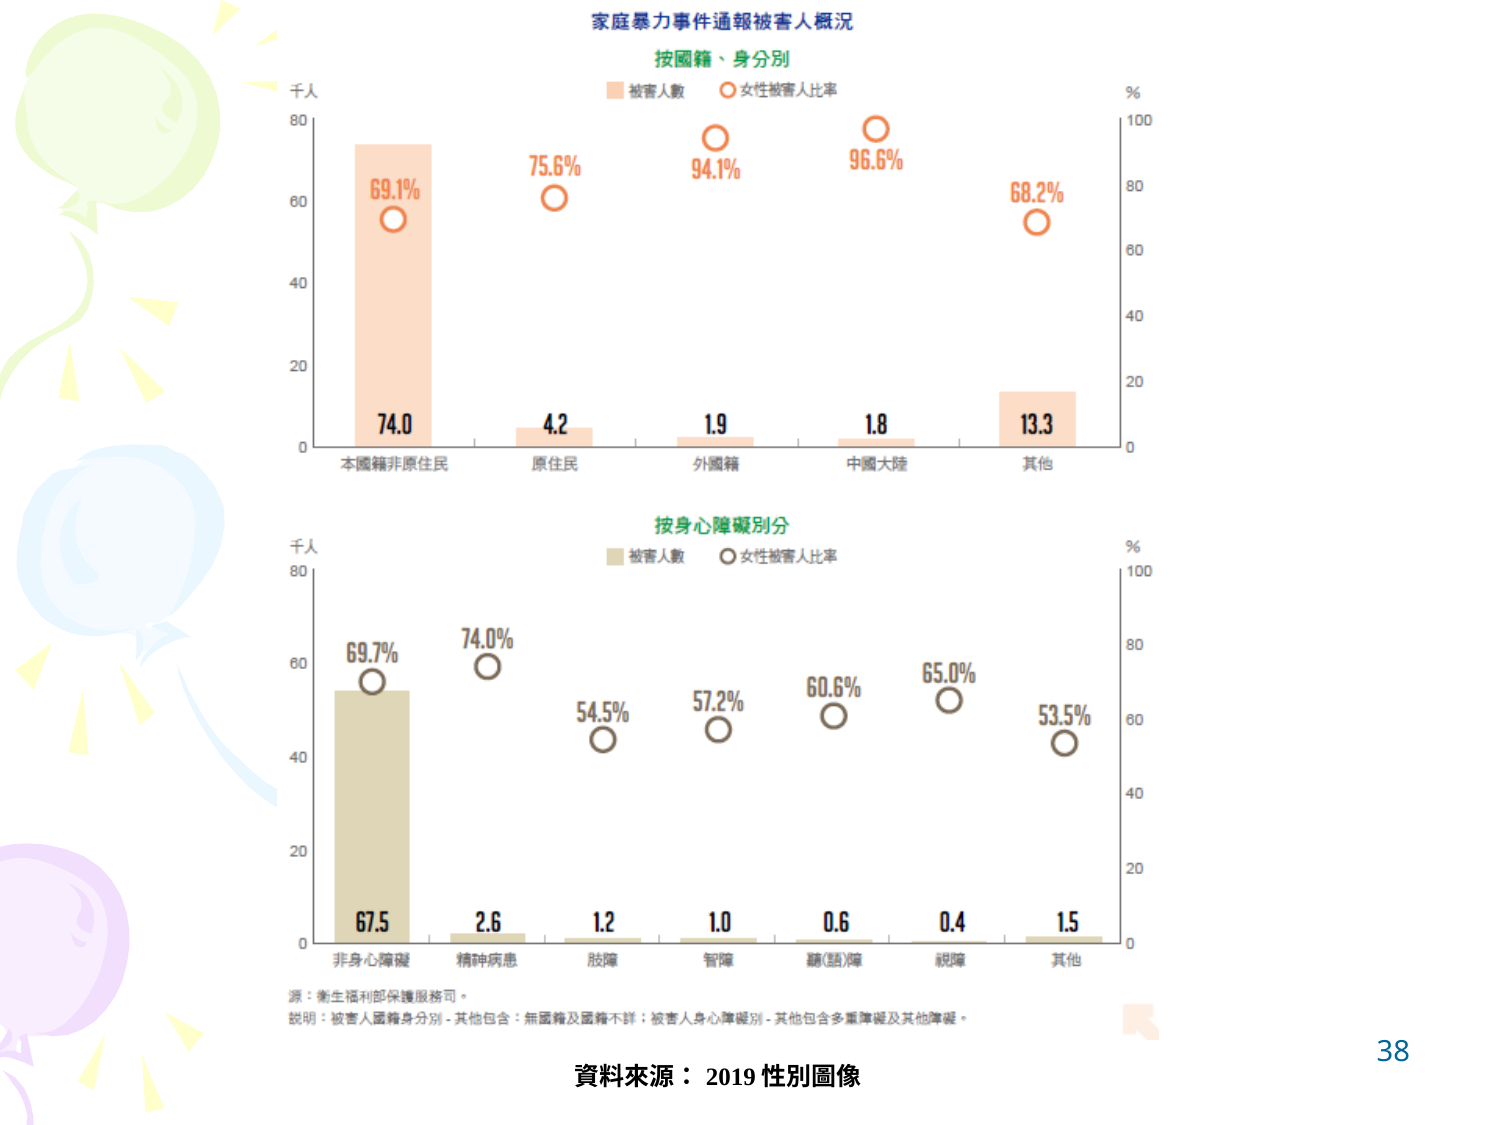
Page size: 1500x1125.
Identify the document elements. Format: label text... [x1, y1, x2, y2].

text_box 資料來源：2019性別圖像 [363, 1052, 1073, 1099]
picture [277, 0, 1159, 1040]
text_box <編號> [1074, 1024, 1426, 1100]
